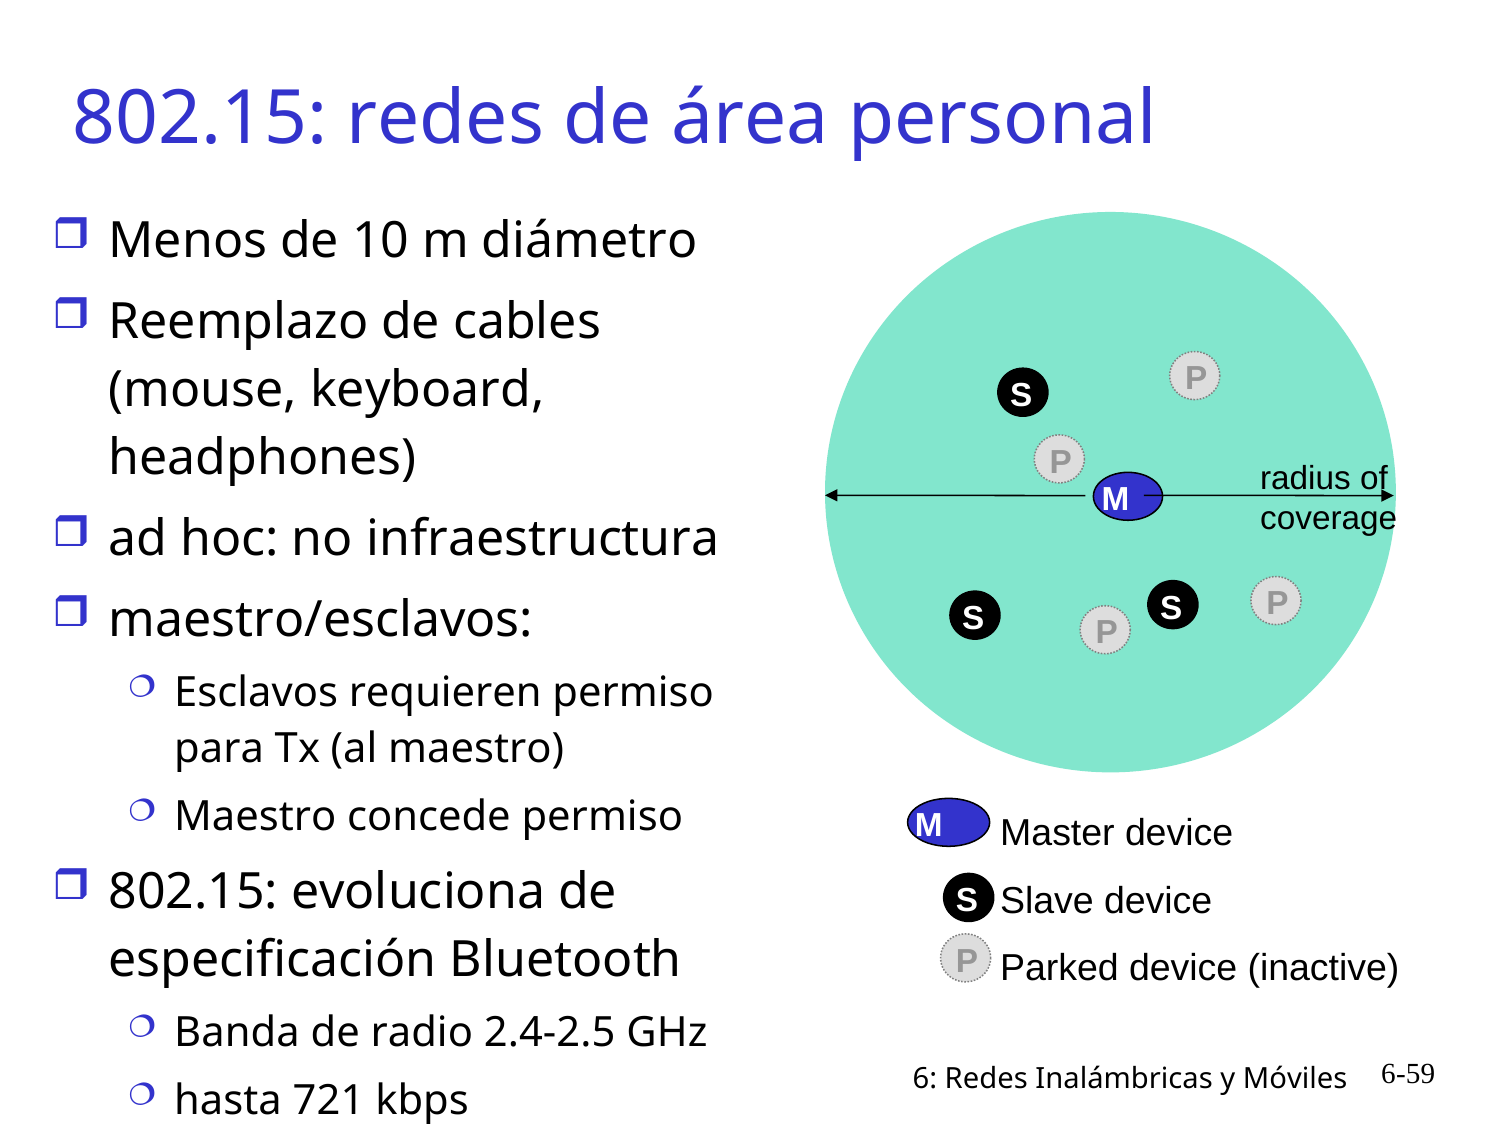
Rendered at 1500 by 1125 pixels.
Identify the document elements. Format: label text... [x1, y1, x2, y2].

text_box P [1170, 348, 1221, 405]
list Menos de 10 m diámetro Reemplazo de cables (mouse, keyboard, headphones) ad hoc: no infraestructura maestro/esclavos: Esclavos requieren permiso para Tx (al maestro) Maestro concede permiso 802.15: evoluciona de especificación Bluetooth Banda de radio 2.4-2.5 GHz hasta 721 kbps [37, 196, 811, 1102]
text_box M [899, 795, 982, 852]
text_box P [1080, 603, 1131, 659]
text_box S [1145, 578, 1196, 634]
text_box S [947, 588, 998, 644]
text_box 802.15: redes de área personal [57, 45, 1333, 183]
text_box P [1034, 432, 1085, 488]
text_box radius of coverage [1245, 448, 1413, 545]
text_box P [1251, 573, 1302, 630]
text_box P [941, 931, 991, 987]
text_box [825, 496, 1391, 773]
text_box [825, 211, 1393, 494]
text_box S [995, 365, 1046, 421]
text_box S [941, 870, 985, 927]
text_box M [1086, 469, 1156, 526]
text_box Master device Slave device Parked device (inactive) [985, 777, 1415, 996]
